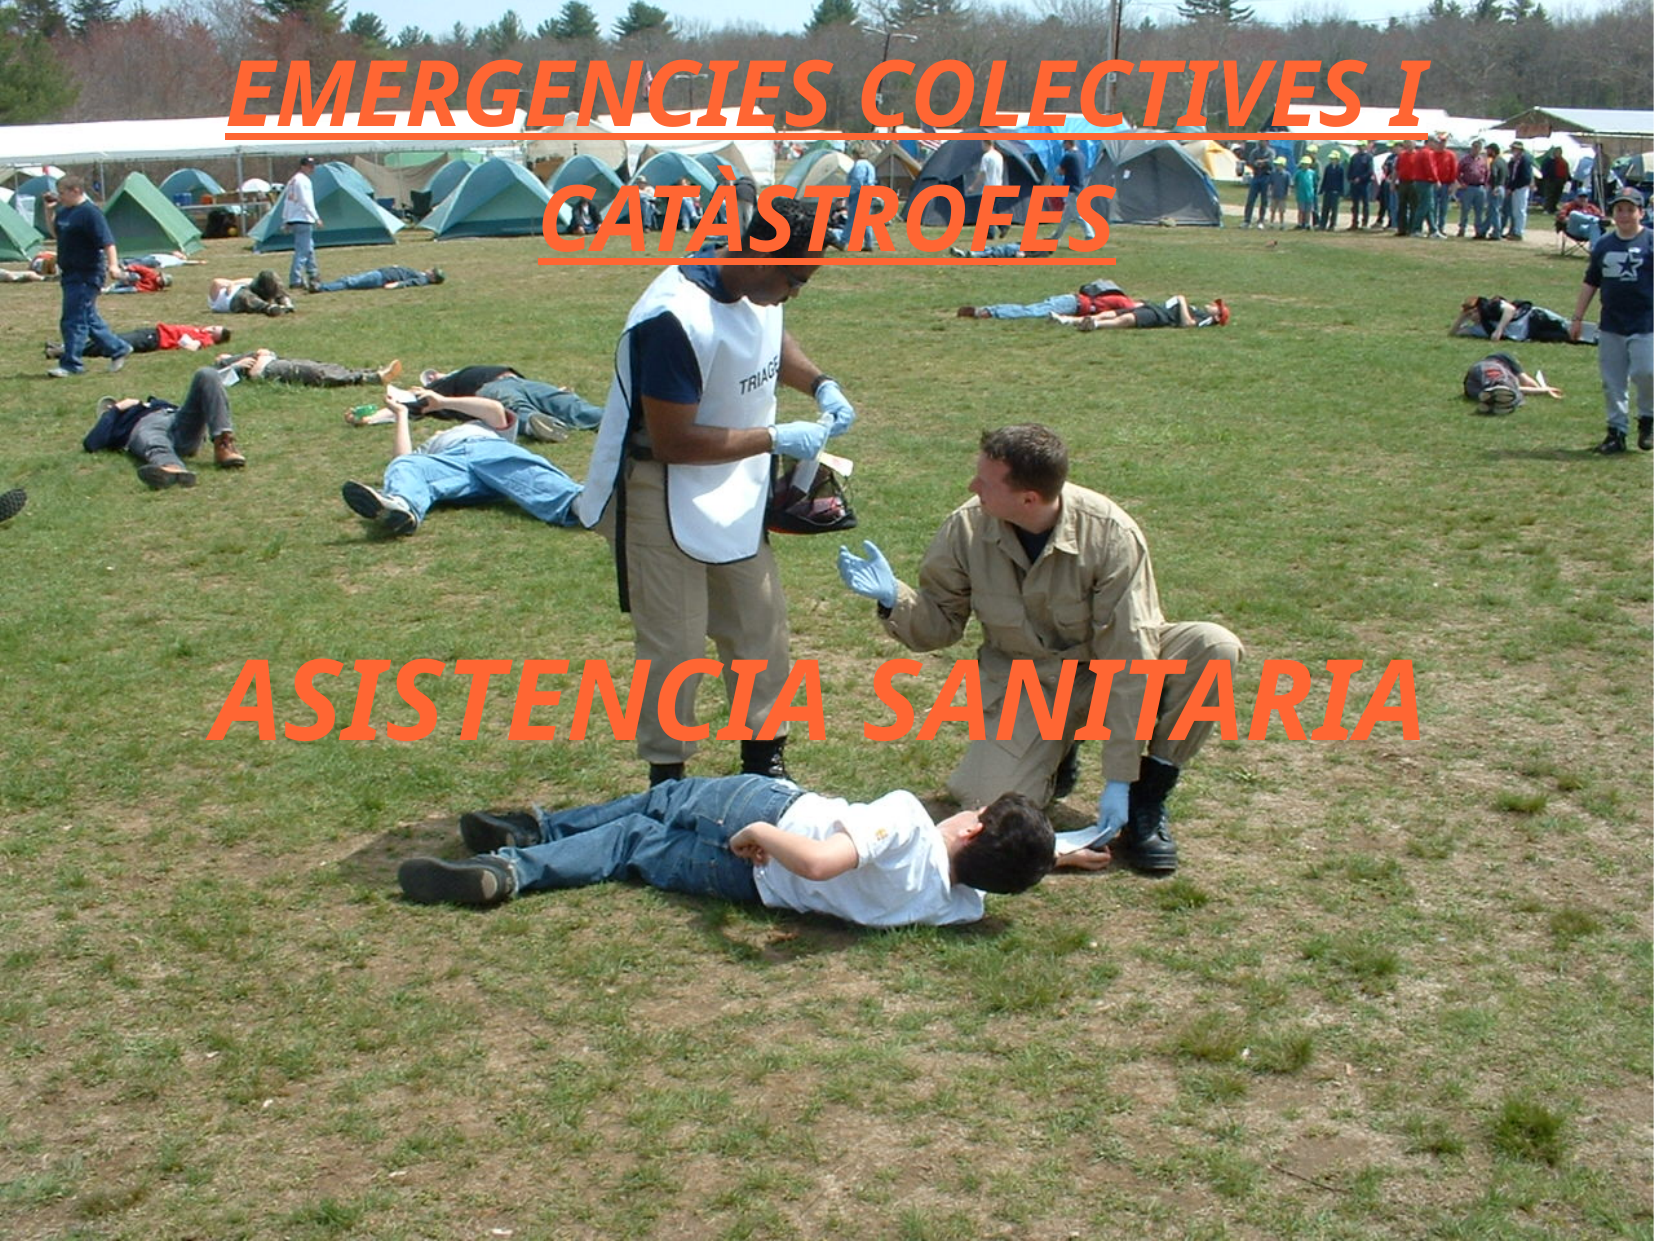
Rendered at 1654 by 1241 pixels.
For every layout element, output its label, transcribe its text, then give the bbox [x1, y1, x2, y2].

picture [0, 0, 1654, 1241]
subtitle ASISTENCIA SANITARIA [76, 295, 1565, 1099]
title EMERGENCIES COLECTIVES I CATÀSTROFES [82, 25, 1571, 281]
